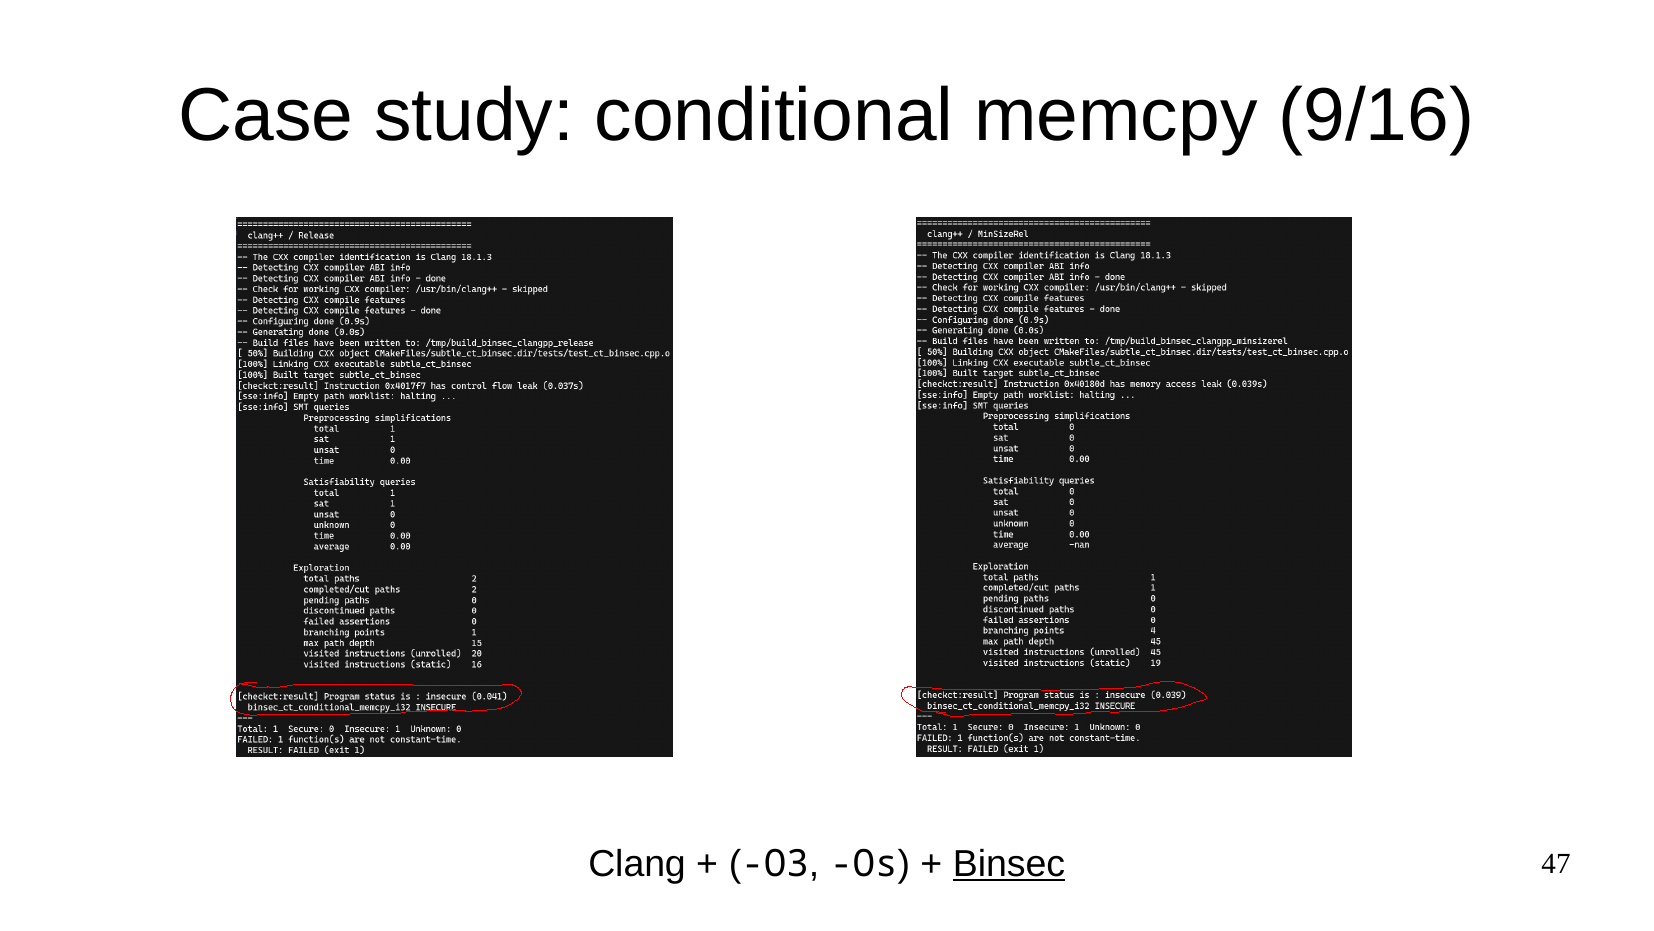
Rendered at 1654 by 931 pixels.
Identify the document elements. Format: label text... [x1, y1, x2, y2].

text_box Clang + (-O3, -Os) + Binsec [496, 829, 1158, 890]
title Case study: conditional memcpy (9/16) [82, 37, 1571, 193]
picture [236, 217, 673, 758]
picture [916, 217, 1352, 758]
